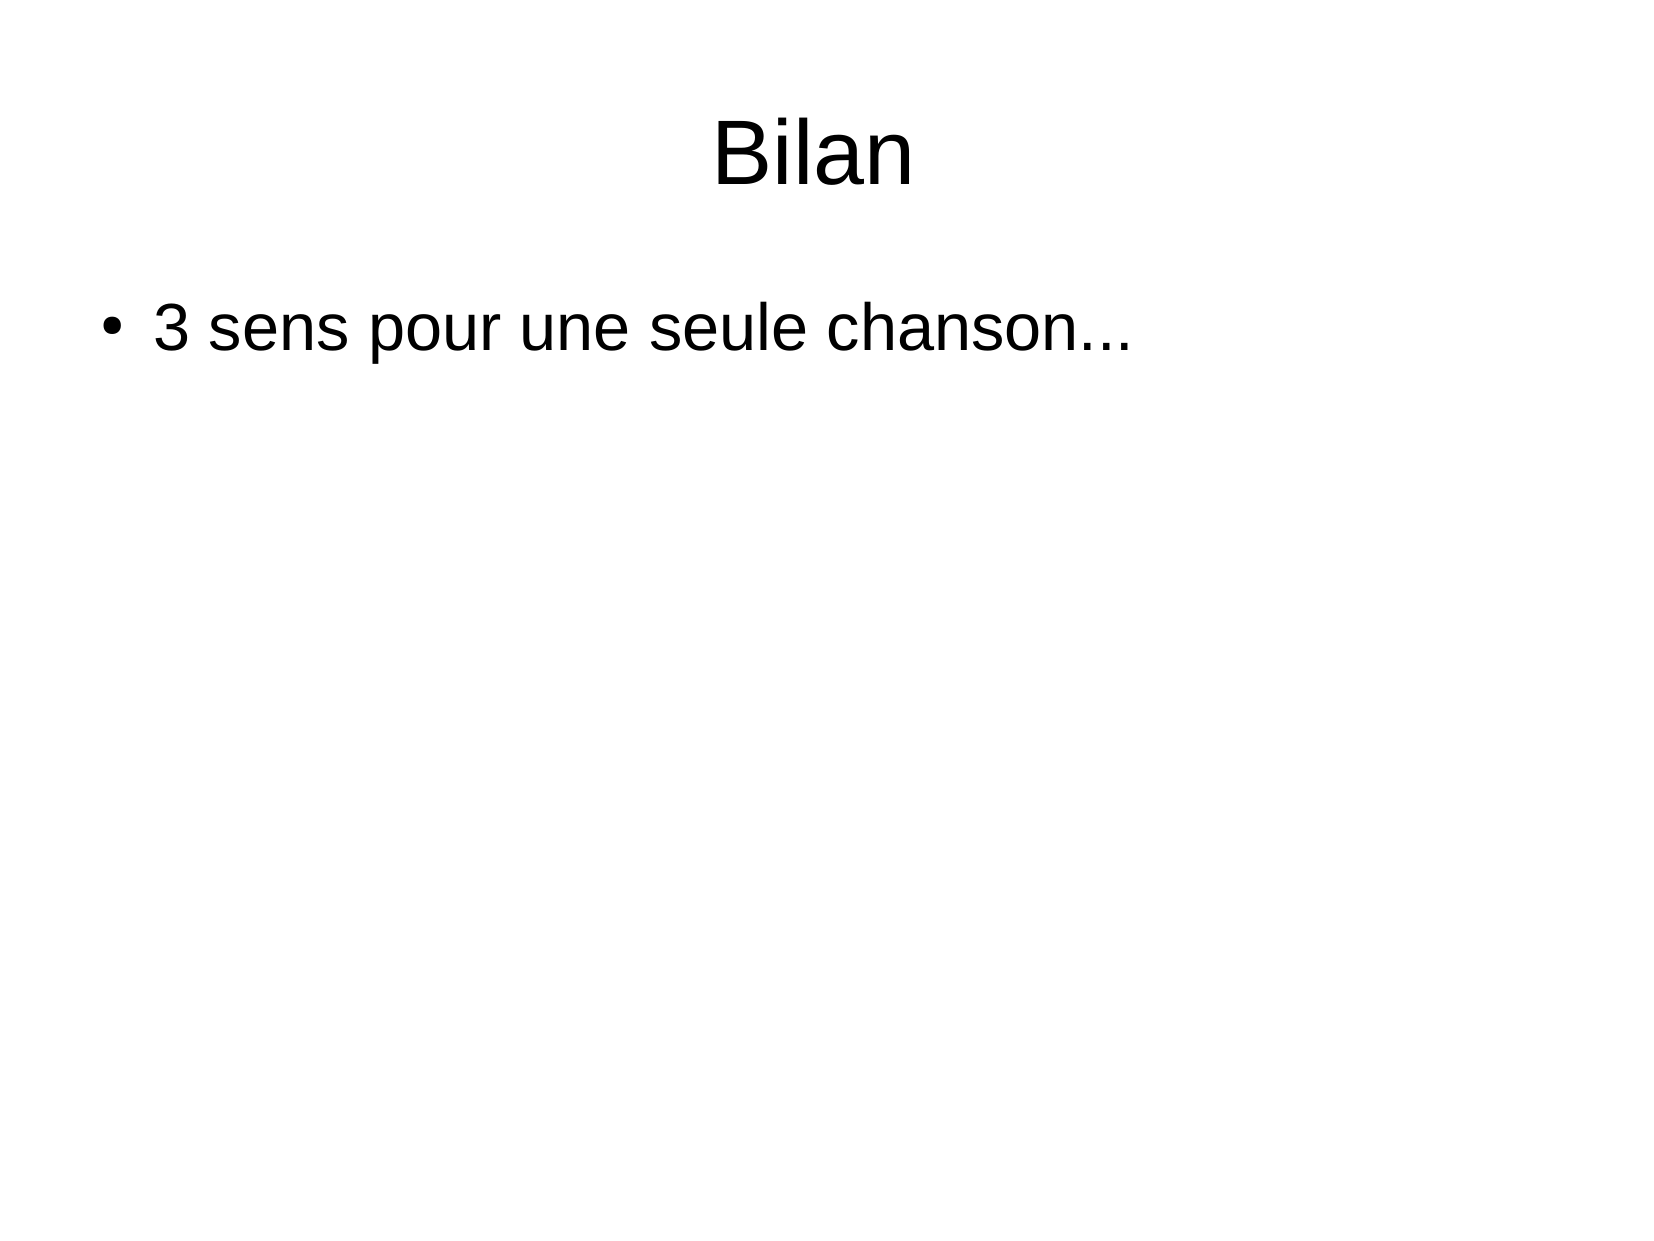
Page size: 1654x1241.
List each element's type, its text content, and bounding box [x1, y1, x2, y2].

list 3 sens pour une seule chanson... [82, 290, 1571, 1010]
title Bilan [82, 49, 1571, 257]
